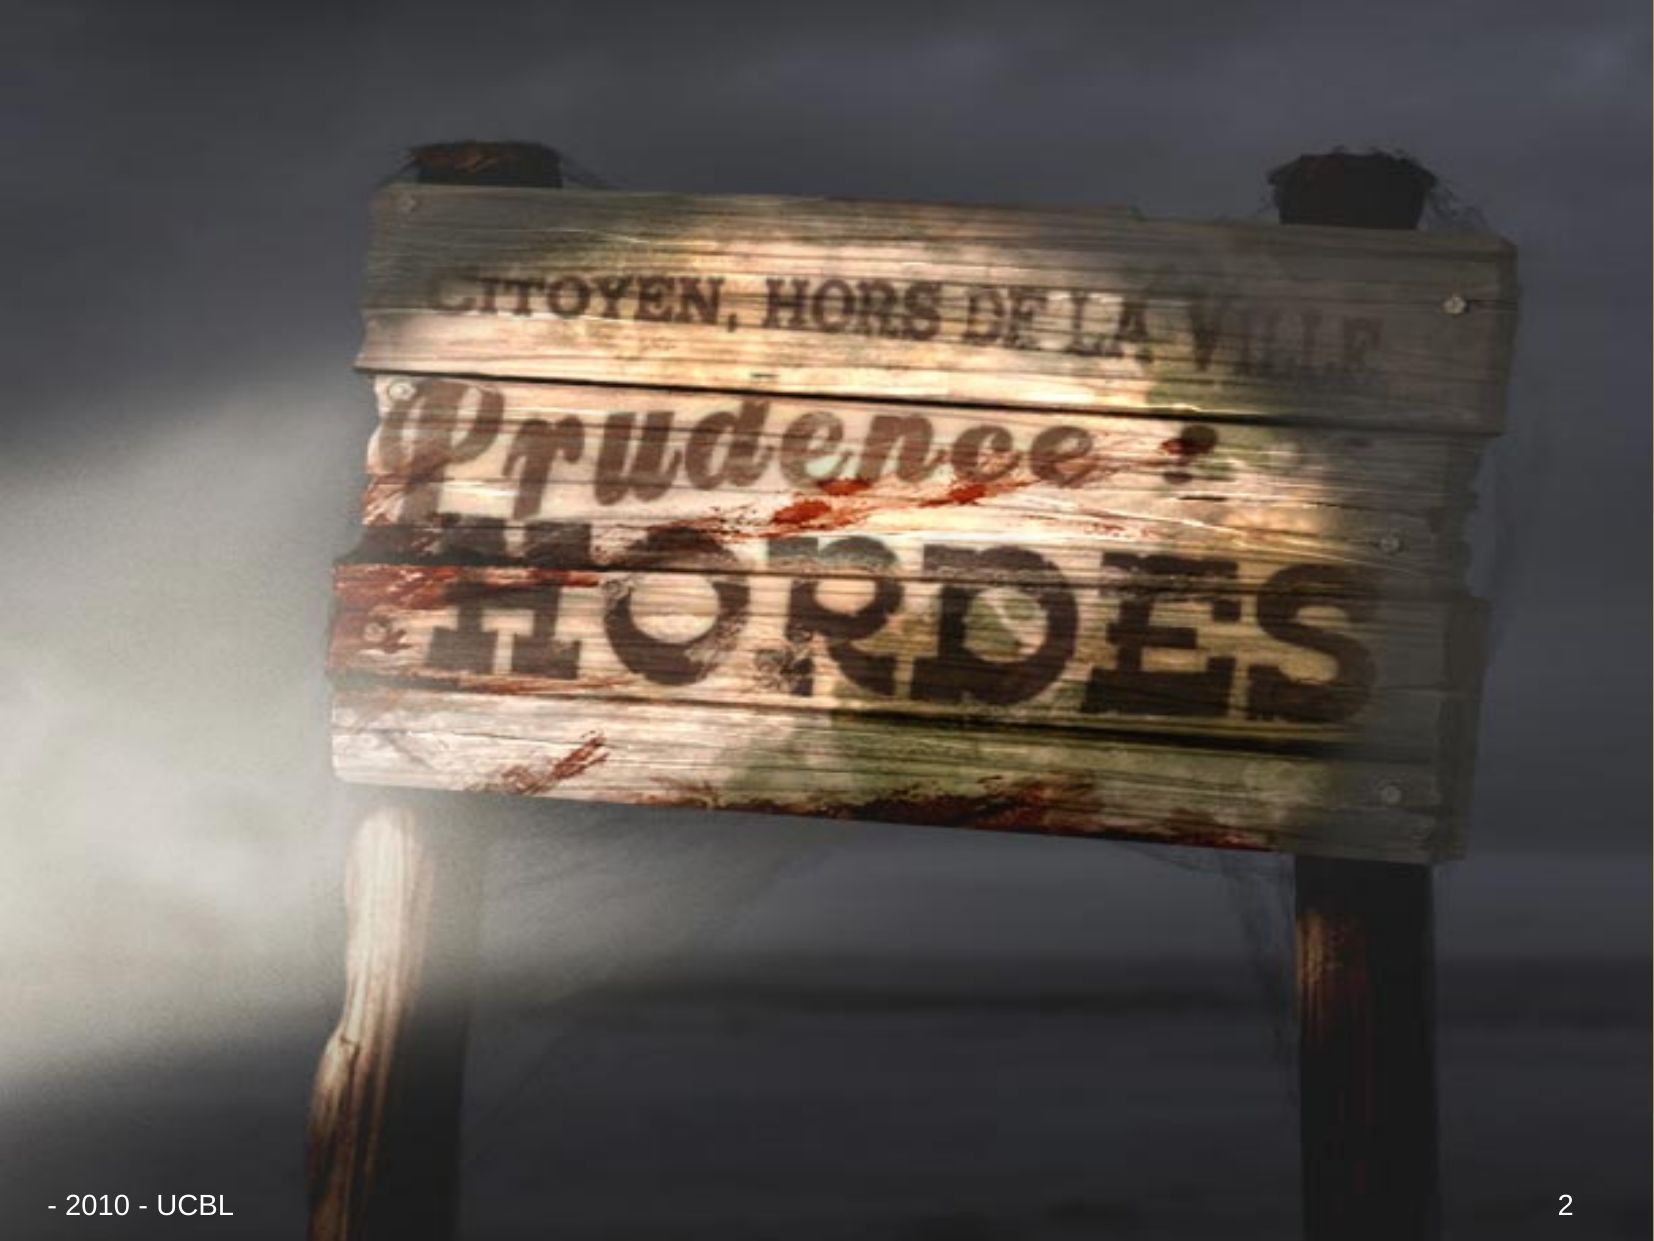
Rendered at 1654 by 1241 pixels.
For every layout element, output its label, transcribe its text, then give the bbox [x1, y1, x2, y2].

text_box Adrian Gaudebert - 2010 - UCBL [16, 1181, 473, 1229]
picture [0, 0, 1654, 1241]
text_box <numéro> [1542, 1181, 1654, 1241]
